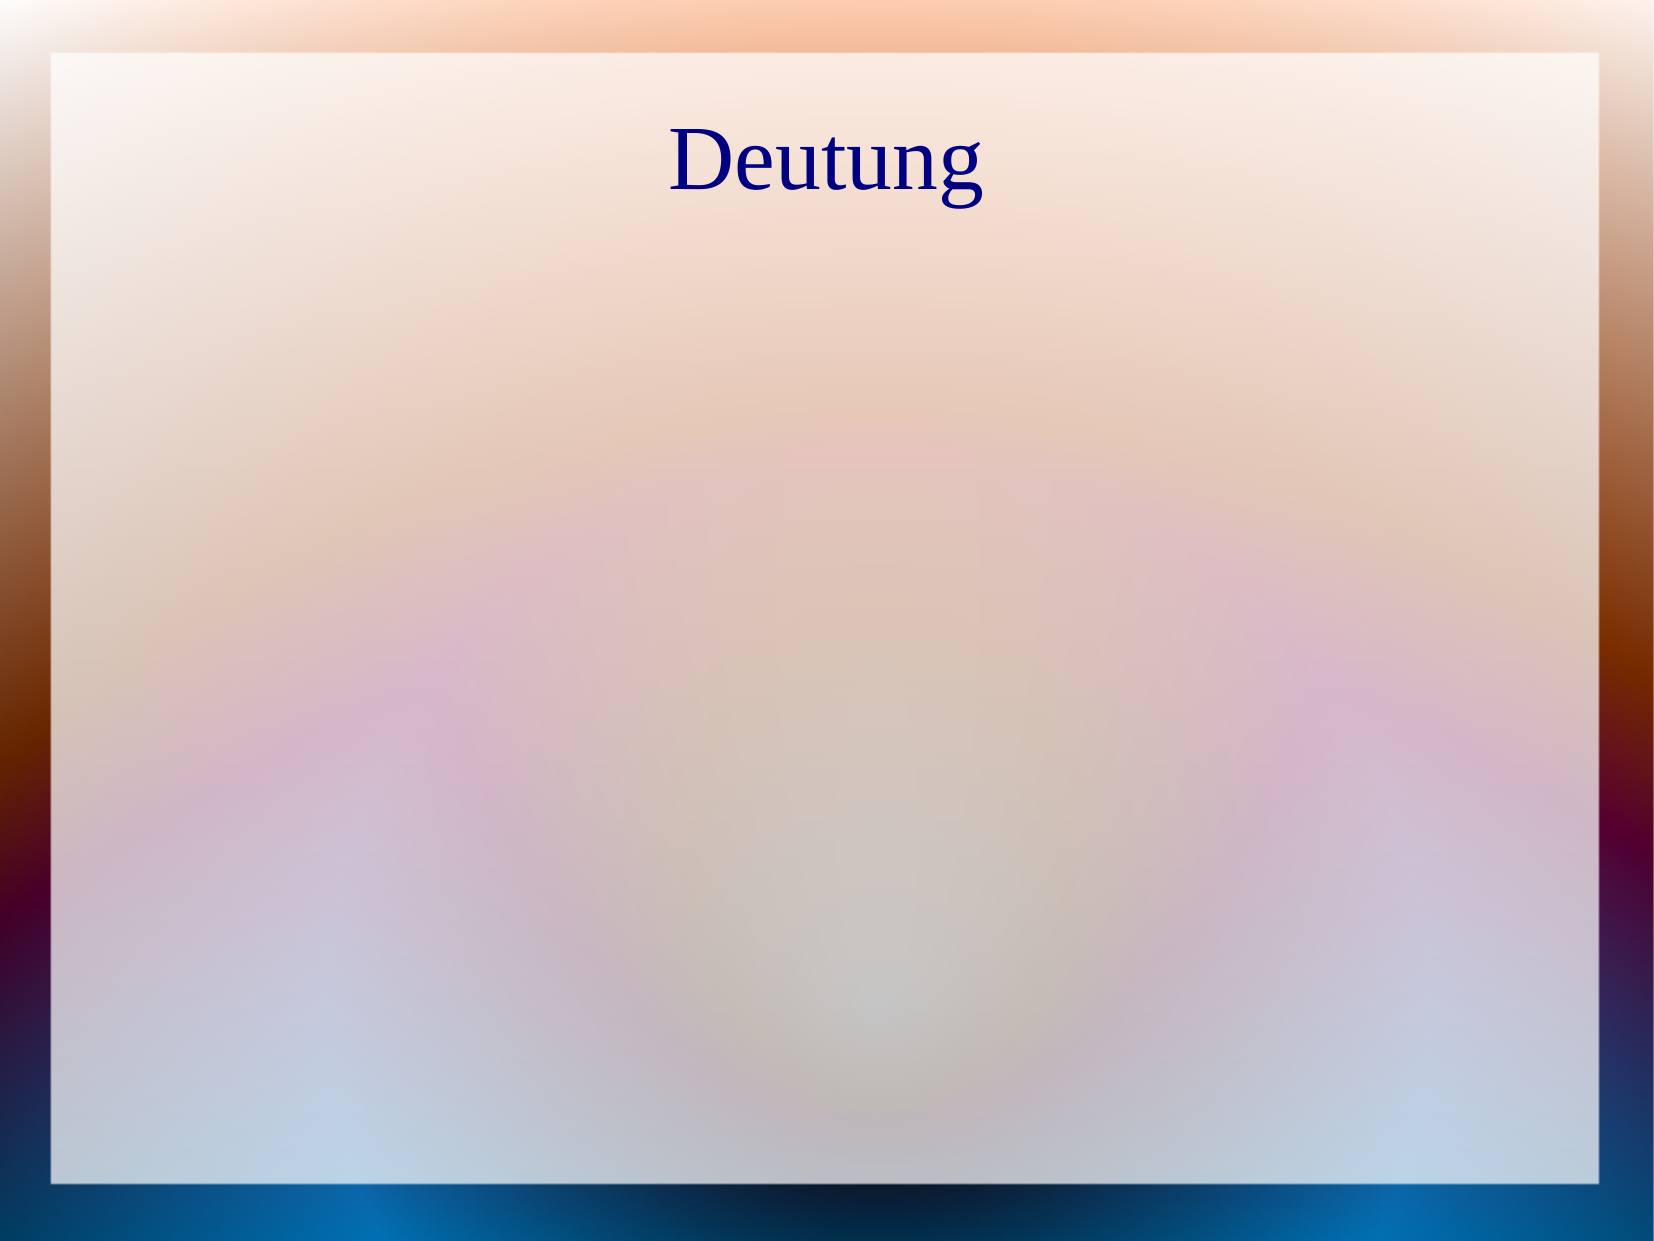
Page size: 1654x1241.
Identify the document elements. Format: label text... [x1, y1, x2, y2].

picture [0, 0, 1654, 1241]
title Deutung [82, 55, 1571, 263]
